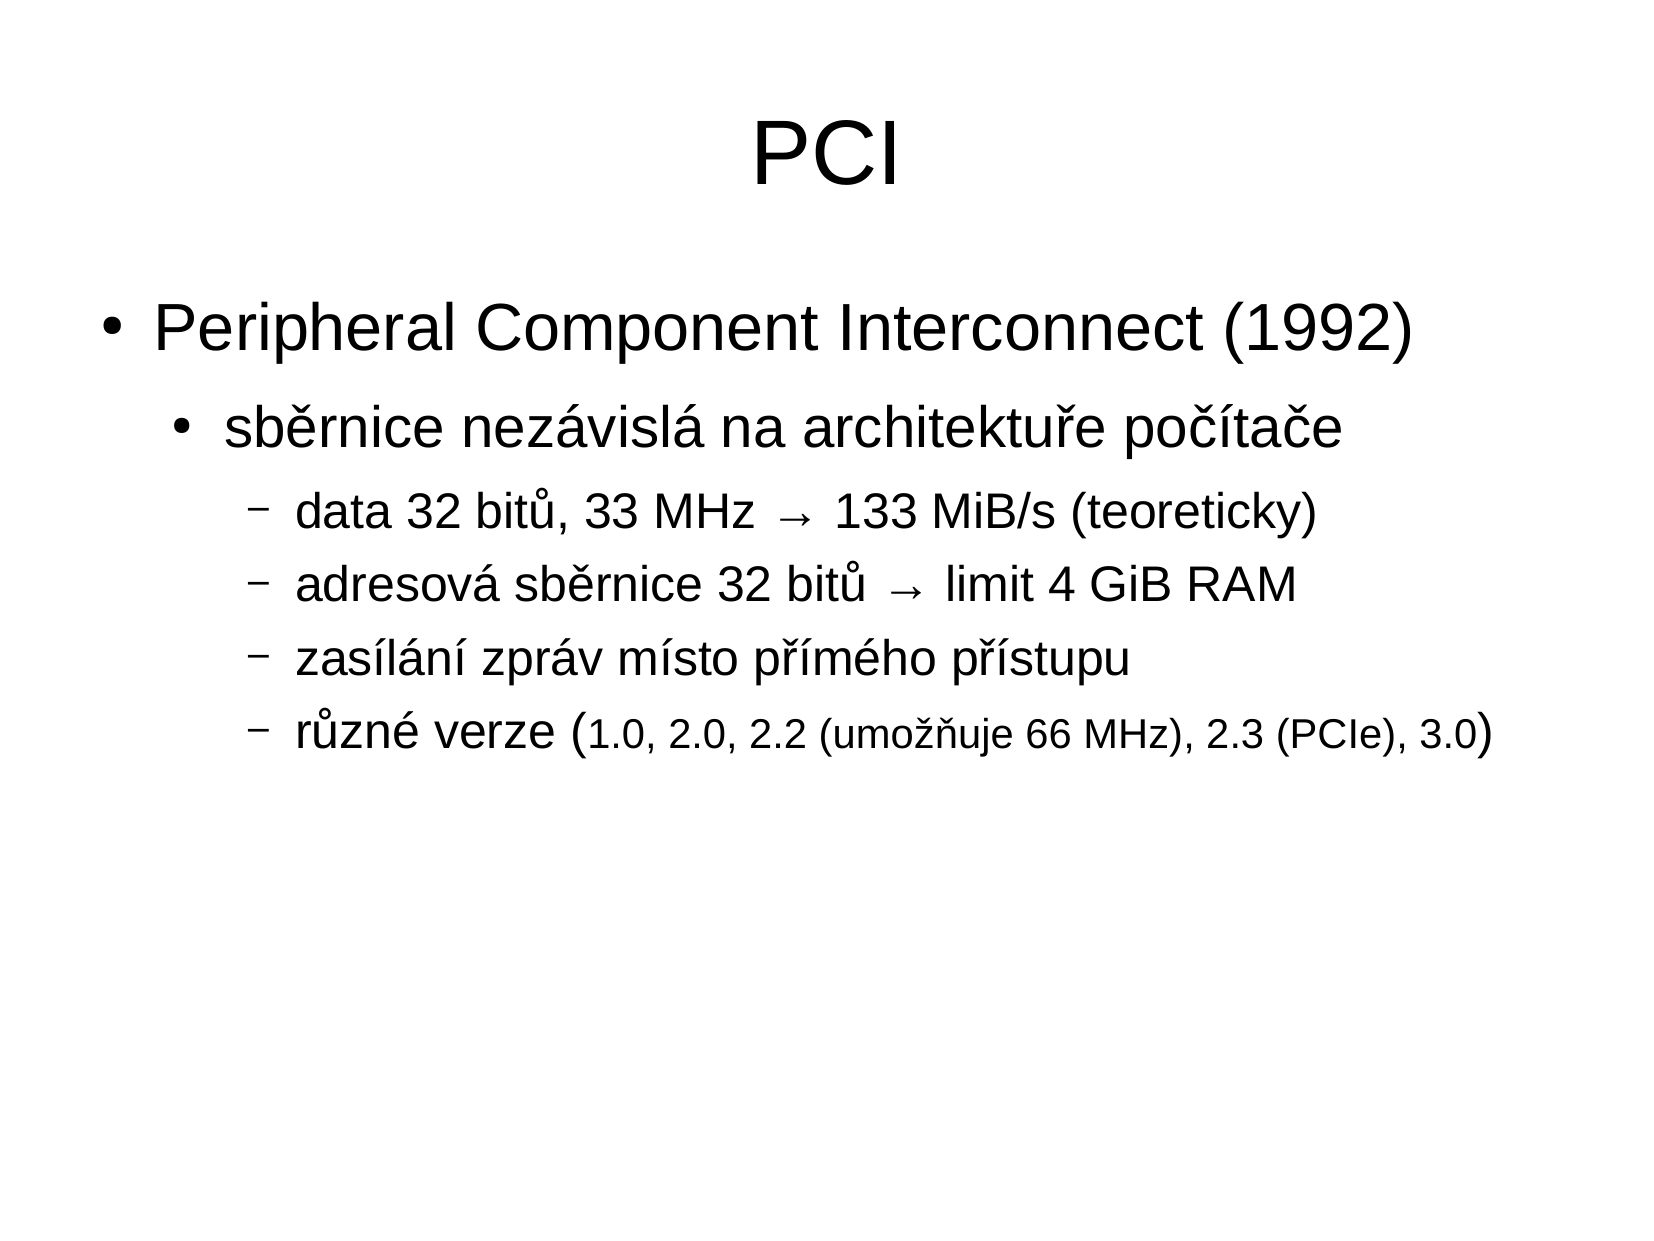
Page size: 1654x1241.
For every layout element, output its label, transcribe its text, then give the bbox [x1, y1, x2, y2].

title PCI [82, 49, 1571, 257]
list Peripheral Component Interconnect (1992) sběrnice nezávislá na architektuře počítače data 32 bitů, 33 MHz → 133 MiB/s (teoreticky) adresová sběrnice 32 bitů → limit 4 GiB RAM zasílání zpráv místo přímého přístupu různé verze (1.0, 2.0, 2.2 (umožňuje 66 MHz), 2.3 (PCIe), 3.0) [82, 290, 1571, 1109]
